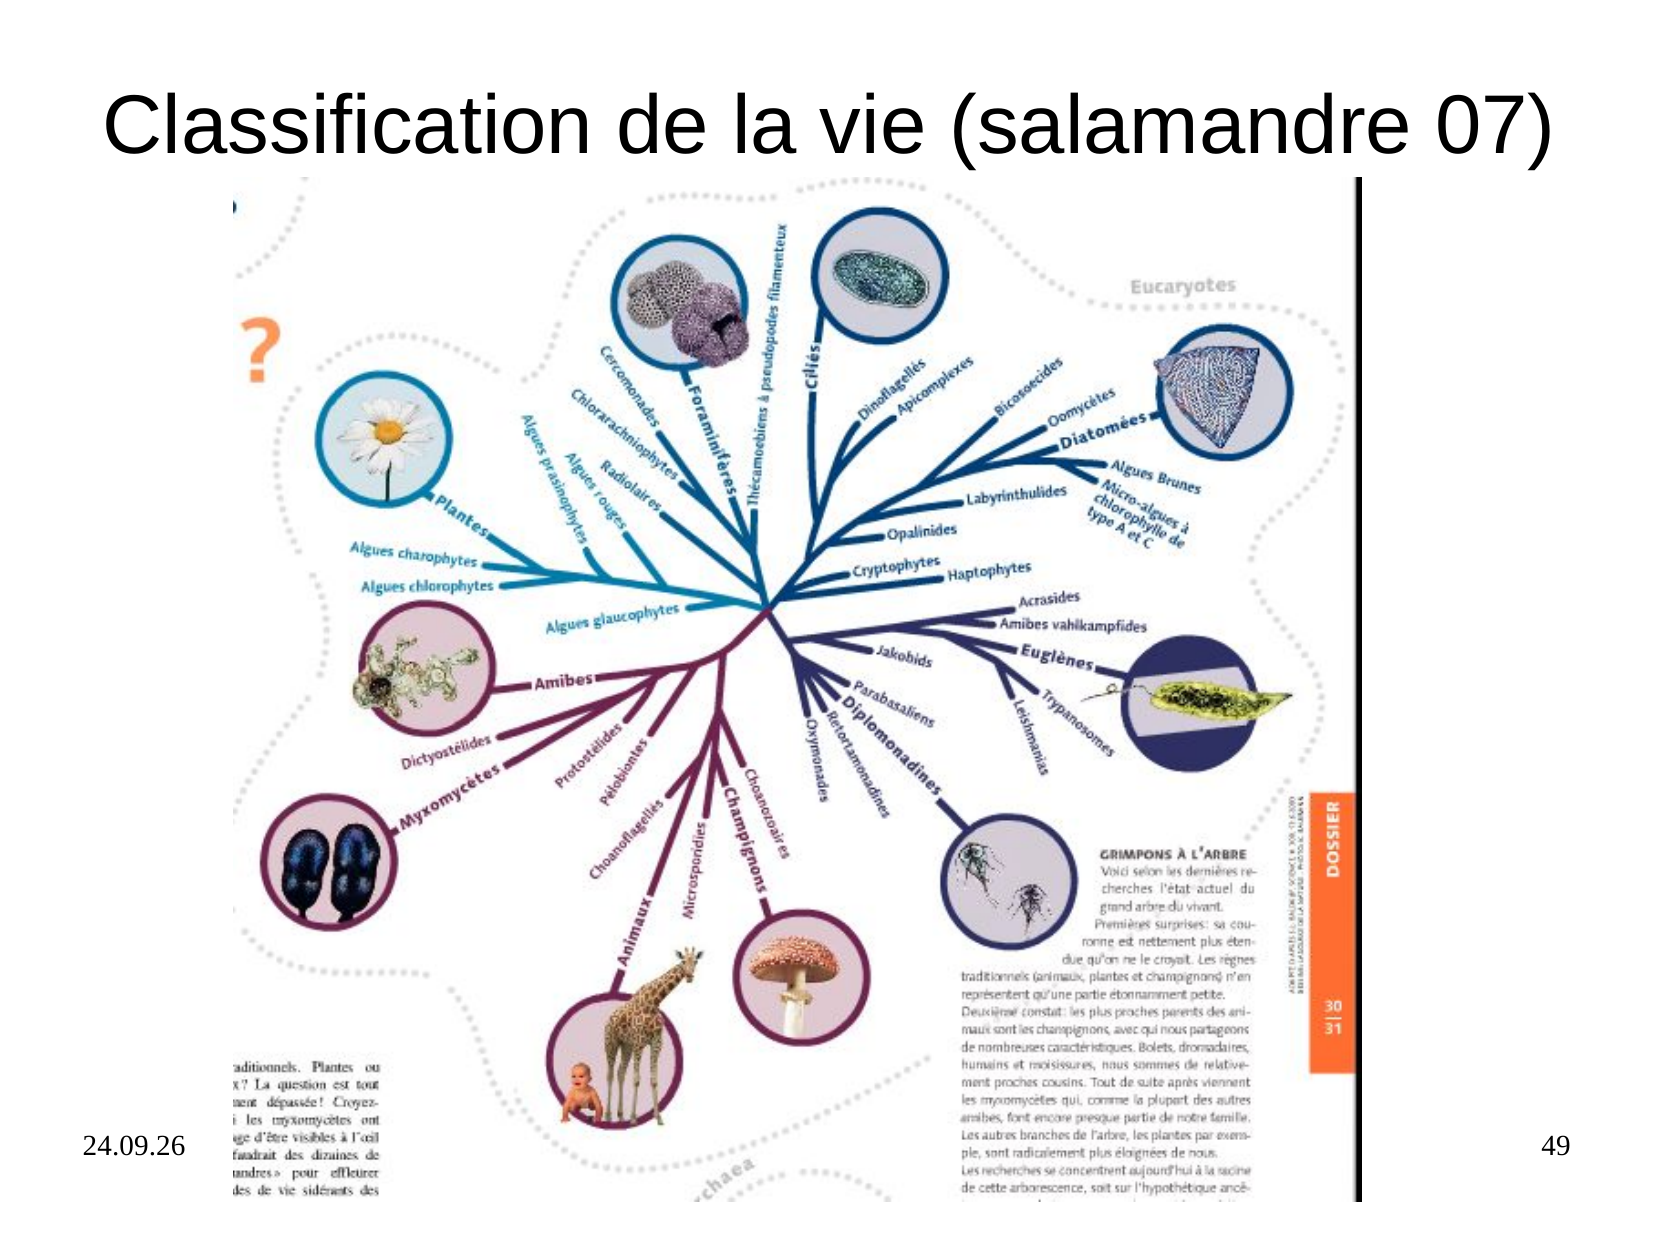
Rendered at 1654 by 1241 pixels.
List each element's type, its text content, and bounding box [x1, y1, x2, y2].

picture [233, 177, 1362, 1202]
title Classification de la vie (salamandre 07) [85, 49, 1574, 201]
